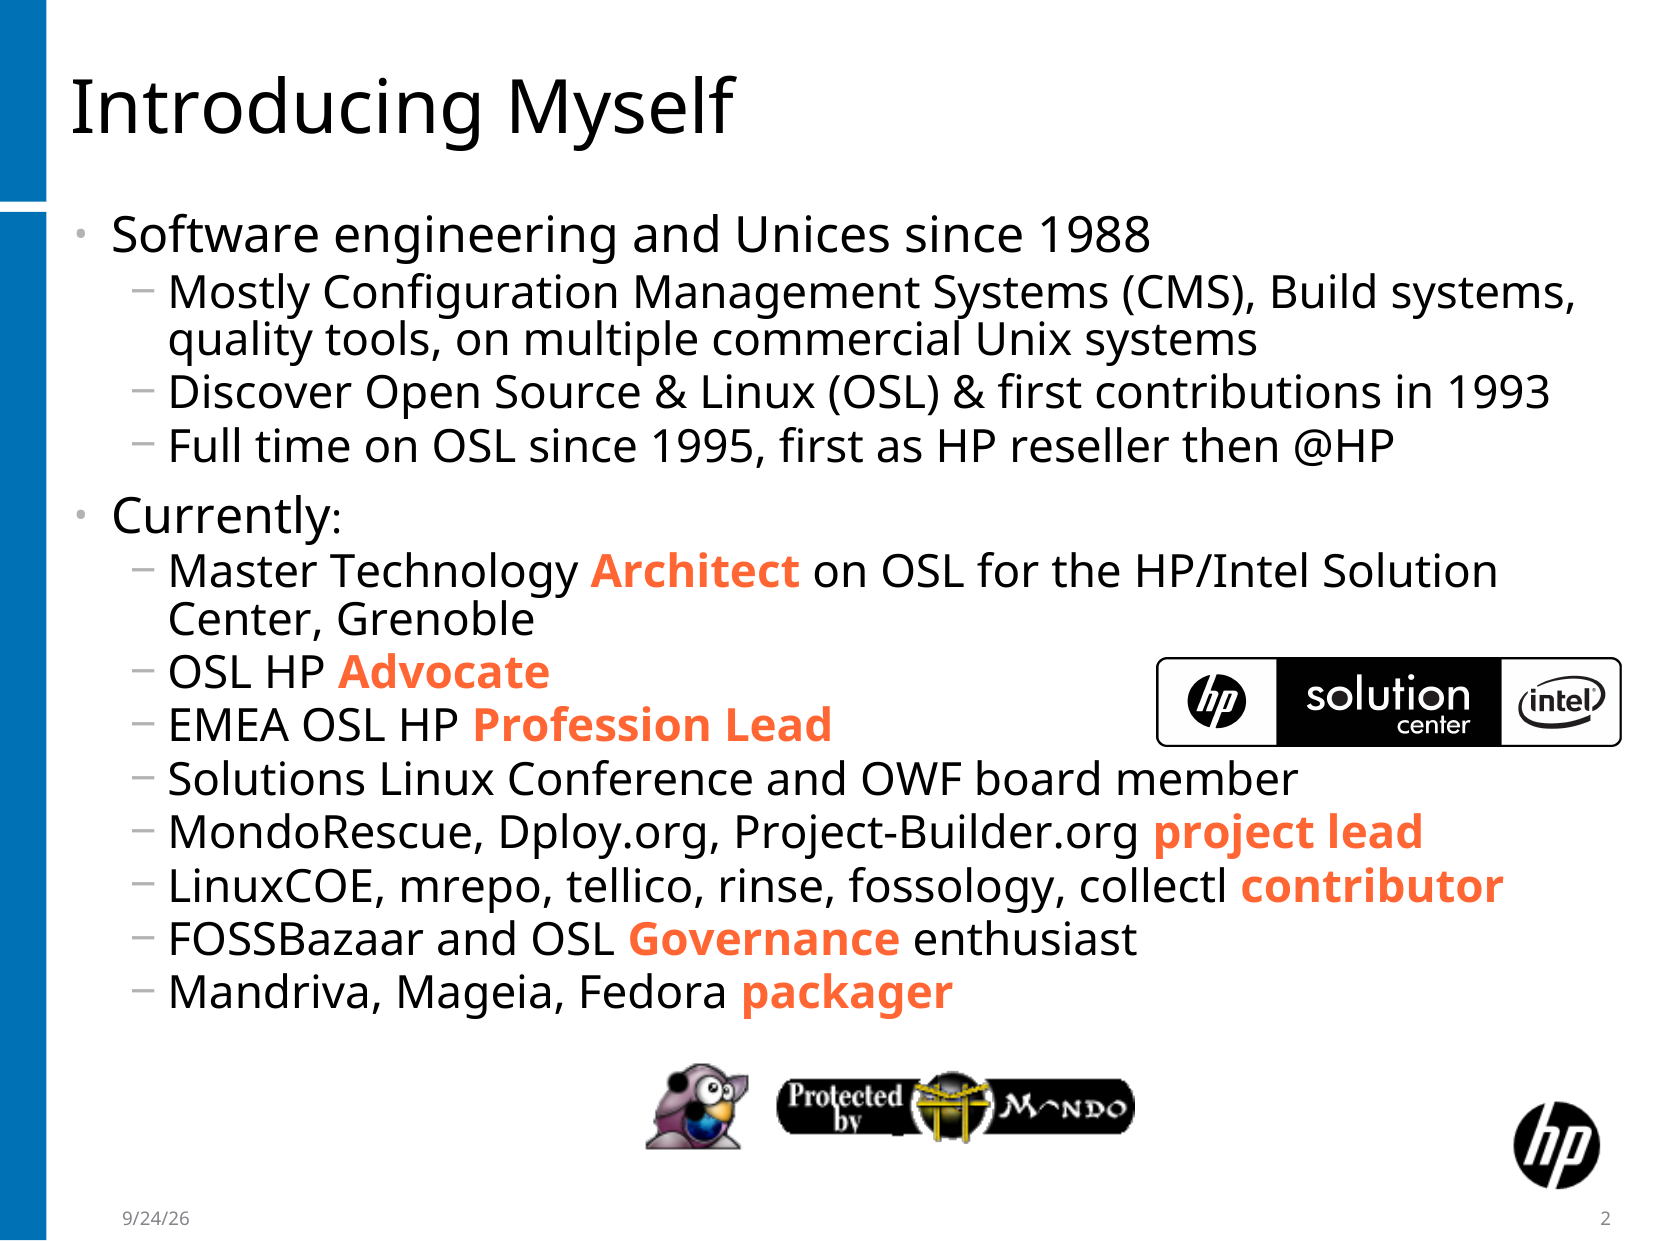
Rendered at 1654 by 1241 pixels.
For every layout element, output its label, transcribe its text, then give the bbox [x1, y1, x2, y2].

picture [1156, 657, 1622, 747]
list Software engineering and Unices since 1988 Mostly Configuration Management Systems (CMS), Build systems, quality tools, on multiple commercial Unix systems Discover Open Source & Linux (OSL) & first contributions in 1993 Full time on OSL since 1995, first as HP reseller then @HP Currently: Master Technology Architect on OSL for the HP/Intel Solution Center, Grenoble OSL HP Advocate EMEA OSL HP Profession Lead Solutions Linux Conference and OWF board member MondoRescue, Dploy.org, Project-Builder.org project lead LinuxCOE, mrepo, tellico, rinse, fossology, collectl contributor FOSSBazaar and OSL Governance enthusiast Mandriva, Mageia, Fedora packager [58, 204, 1642, 1229]
title Introducing Myself [55, 64, 1430, 175]
picture [618, 1030, 1135, 1182]
